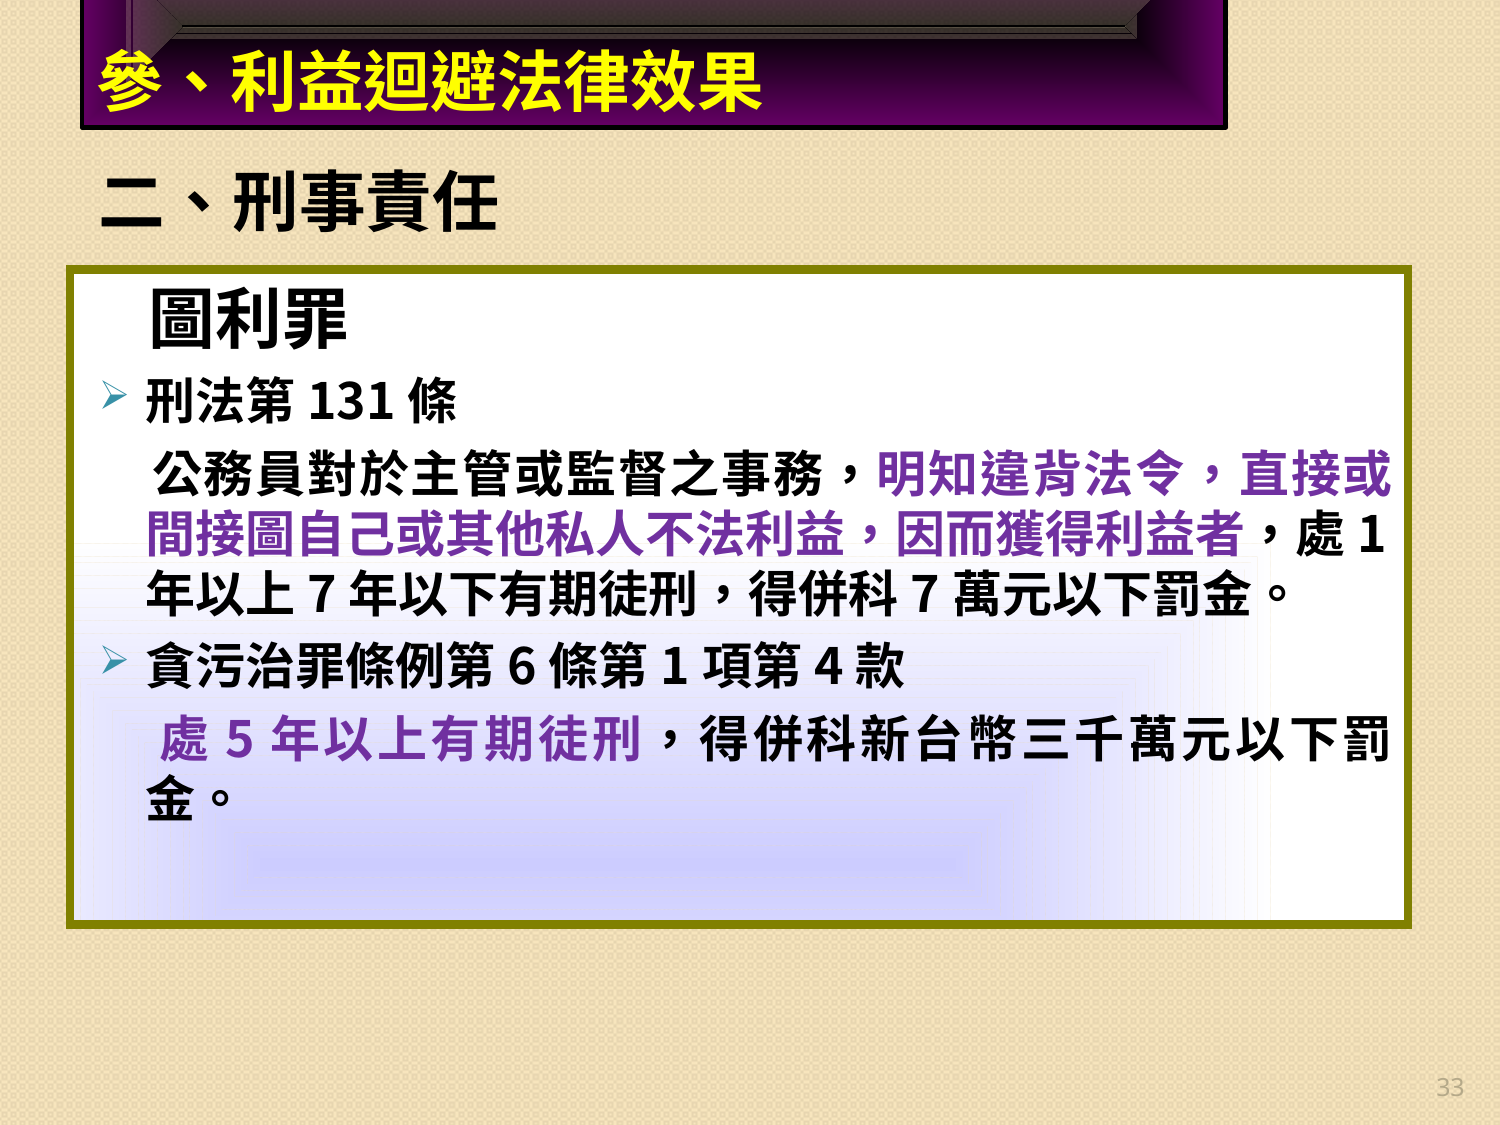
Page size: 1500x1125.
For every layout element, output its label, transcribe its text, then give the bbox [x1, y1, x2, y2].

list 圖利罪 刑法第131條 公務員對於主管或監督之事務，明知違背法令，直接或間接圖自己或其他私人不法利益，因而獲得利益者，處1年以上7年以下有期徒刑，得併科7萬元以下罰金。 貪污治罪條例第6條第1項第4款 處5年以上有期徒刑，得併科新台幣三千萬元以下罰金。 [70, 269, 1408, 925]
list 二、刑事責任 [70, 152, 696, 265]
picture [0, 0, 1500, 1125]
title 參、利益迴避法律效果 [82, 0, 1226, 128]
slide_number <編號> [1413, 1034, 1488, 1113]
